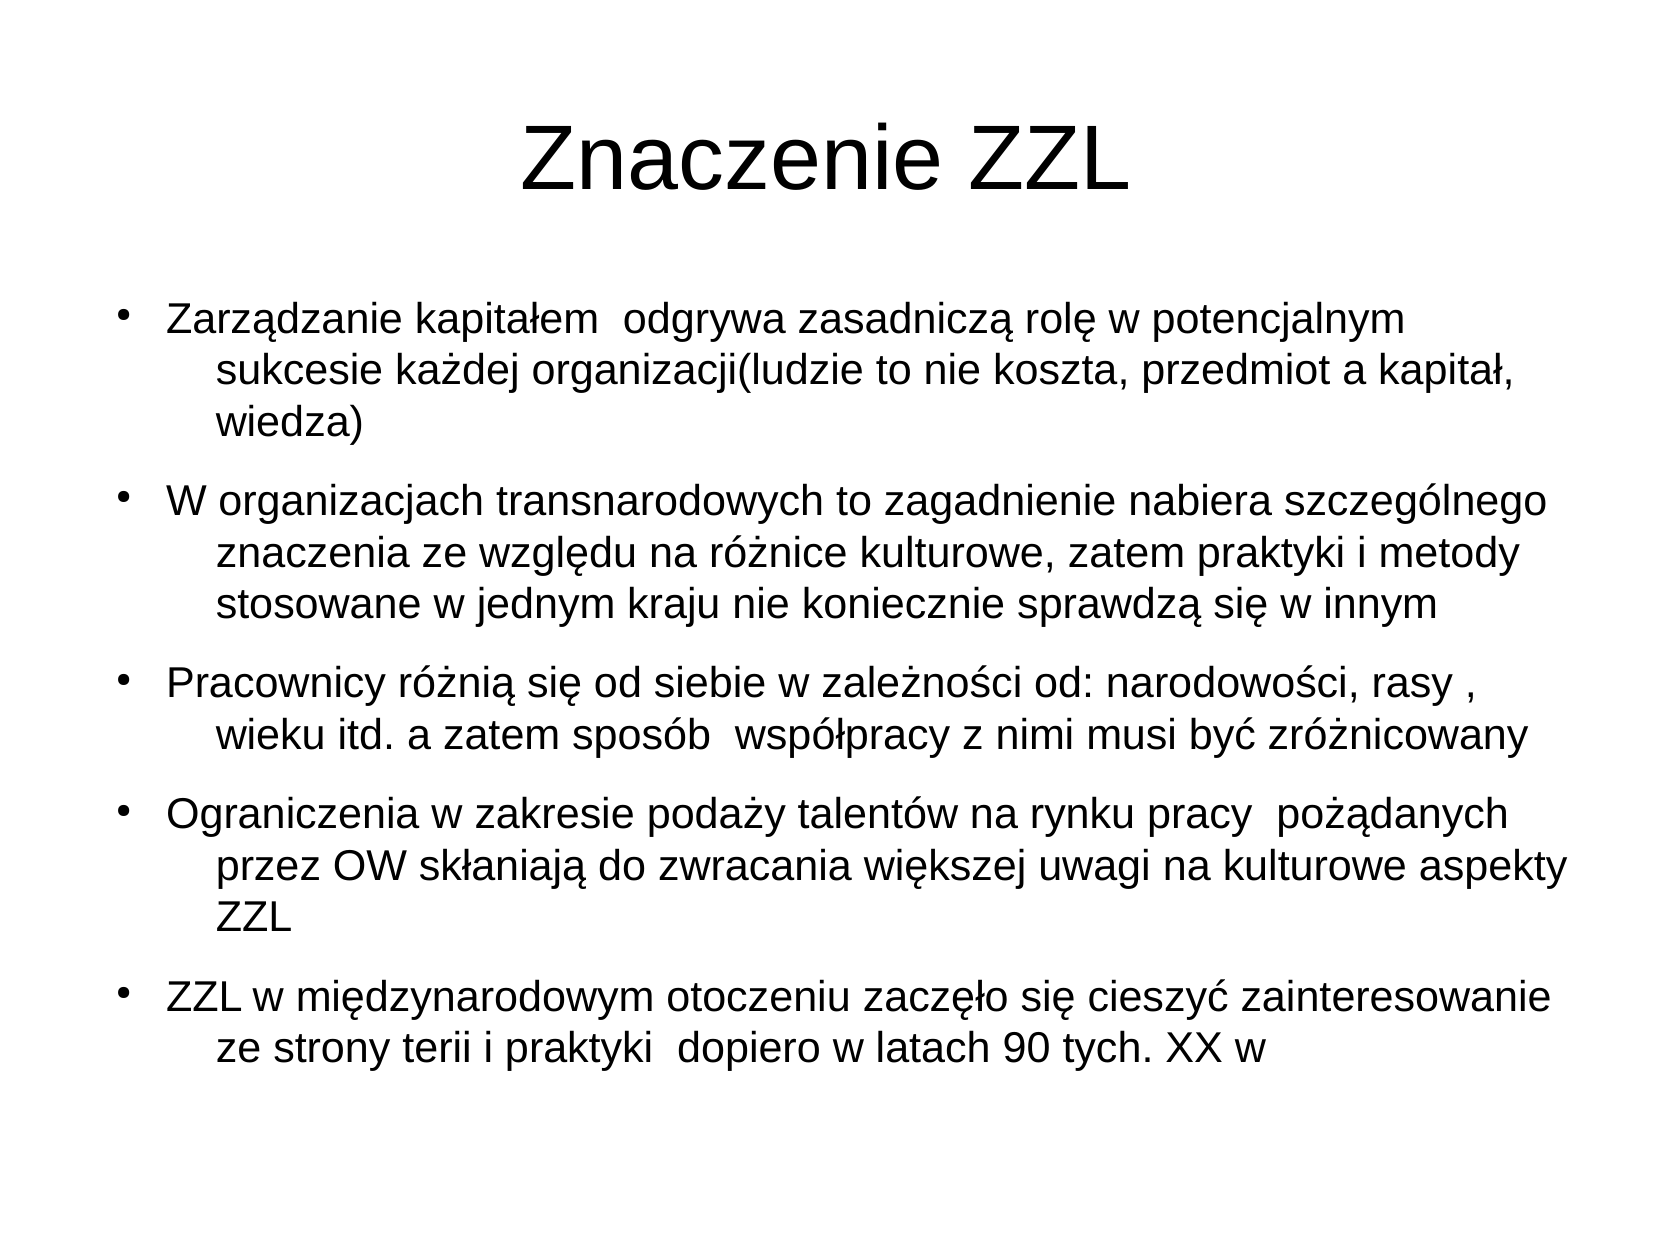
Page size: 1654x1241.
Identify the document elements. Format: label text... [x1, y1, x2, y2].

title Znaczenie ZZL [82, 49, 1571, 257]
list Zarządzanie kapitałem odgrywa zasadniczą rolę w potencjalnym sukcesie każdej organizacji(ludzie to nie koszta, przedmiot a kapitał, wiedza) W organizacjach transnarodowych to zagadnienie nabiera szczególnego znaczenia ze względu na różnice kulturowe, zatem praktyki i metody stosowane w jednym kraju nie koniecznie sprawdzą się w innym Pracownicy różnią się od siebie w zależności od: narodowości, rasy , wieku itd. a zatem sposób współpracy z nimi musi być zróżnicowany Ograniczenia w zakresie podaży talentów na rynku pracy pożądanych przez OW skłaniają do zwracania większej uwagi na kulturowe aspekty ZZL ZZL w międzynarodowym otoczeniu zaczęło się cieszyć zainteresowanie ze strony terii i praktyki dopiero w latach 90 tych. XX w [82, 290, 1571, 1174]
